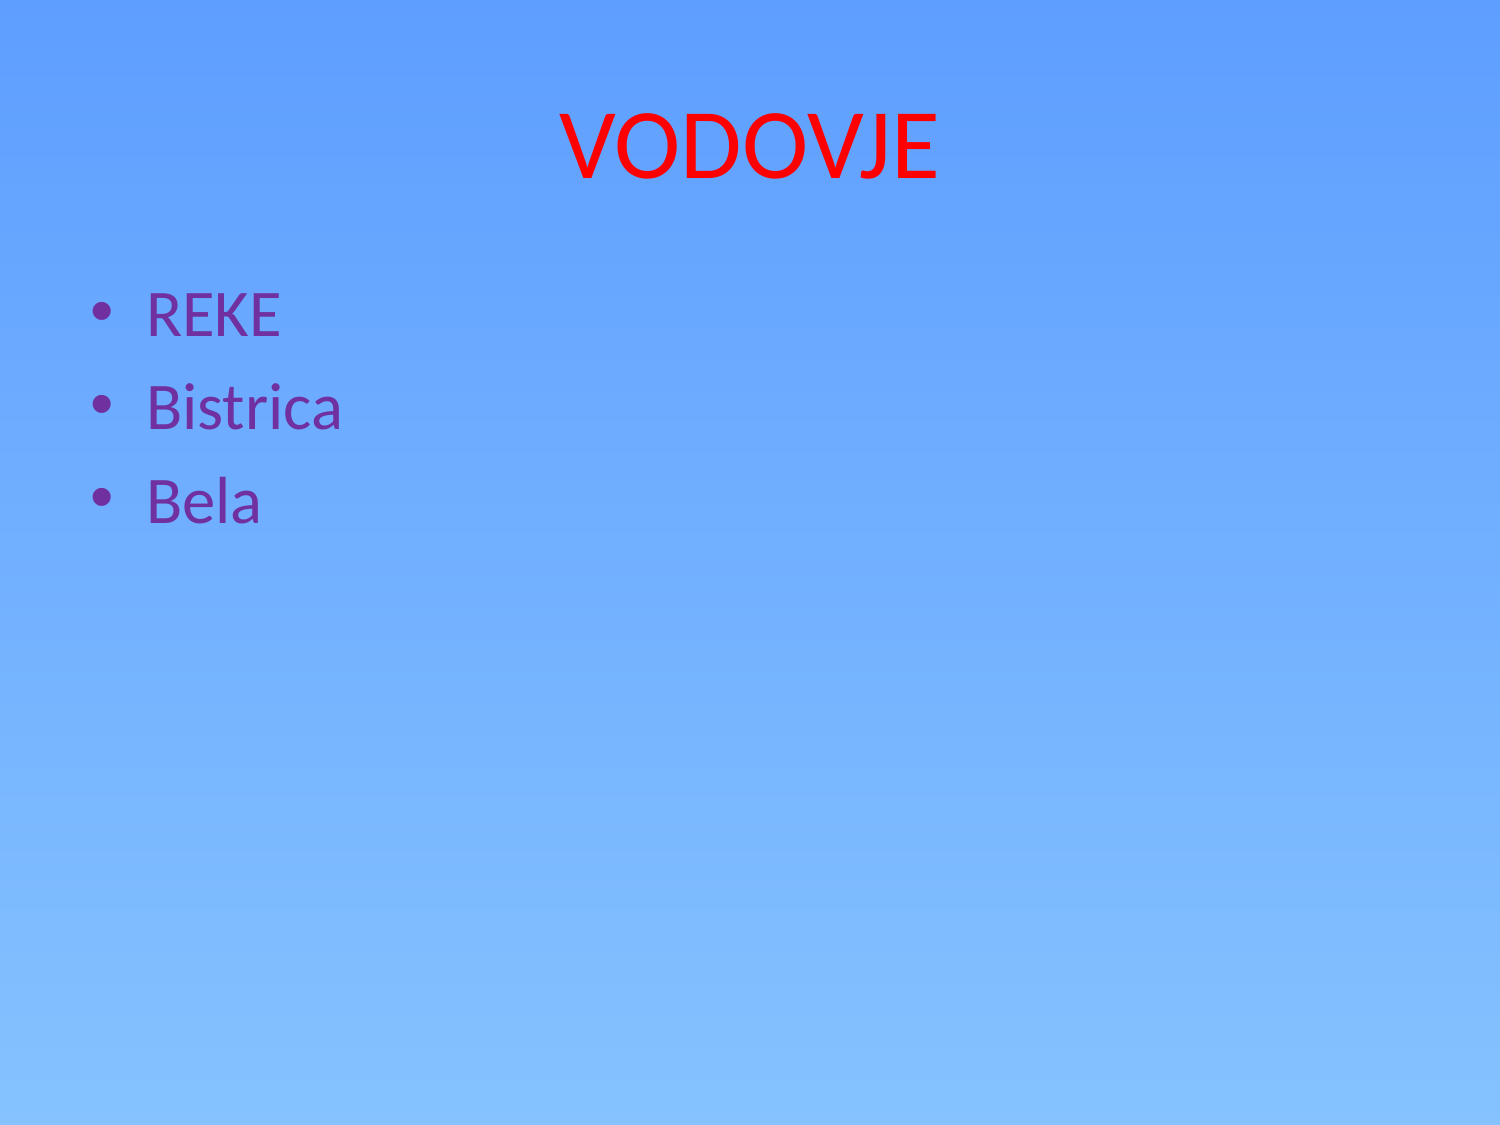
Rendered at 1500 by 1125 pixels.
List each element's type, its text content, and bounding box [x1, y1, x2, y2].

title VODOVJE [75, 45, 1425, 233]
list REKE Bistrica Bela [75, 262, 1425, 1005]
